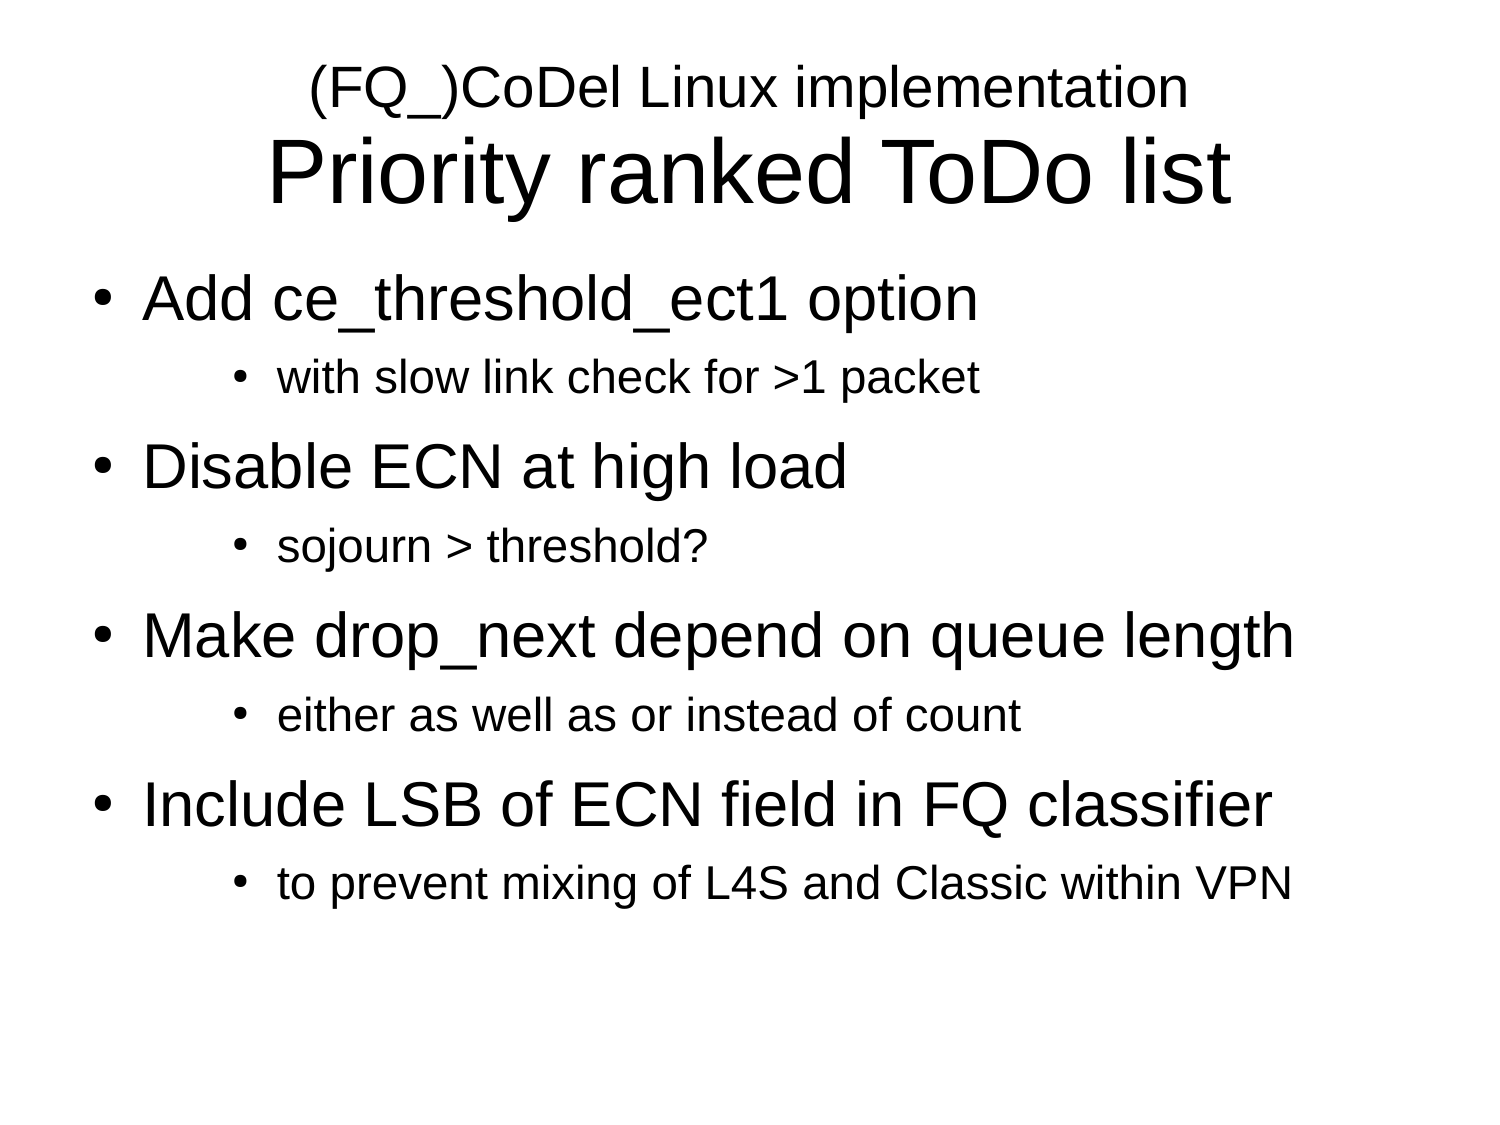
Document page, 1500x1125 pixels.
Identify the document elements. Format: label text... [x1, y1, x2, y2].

list Add ce_threshold_ect1 option with slow link check for >1 packet Disable ECN at high load sojourn > threshold? Make drop_next depend on queue length either as well as or instead of count Include LSB of ECN field in FQ classifier to prevent mixing of L4S and Classic within VPN [75, 263, 1425, 916]
title (FQ_)CoDel Linux implementation Priority ranked ToDo list [75, 44, 1425, 233]
